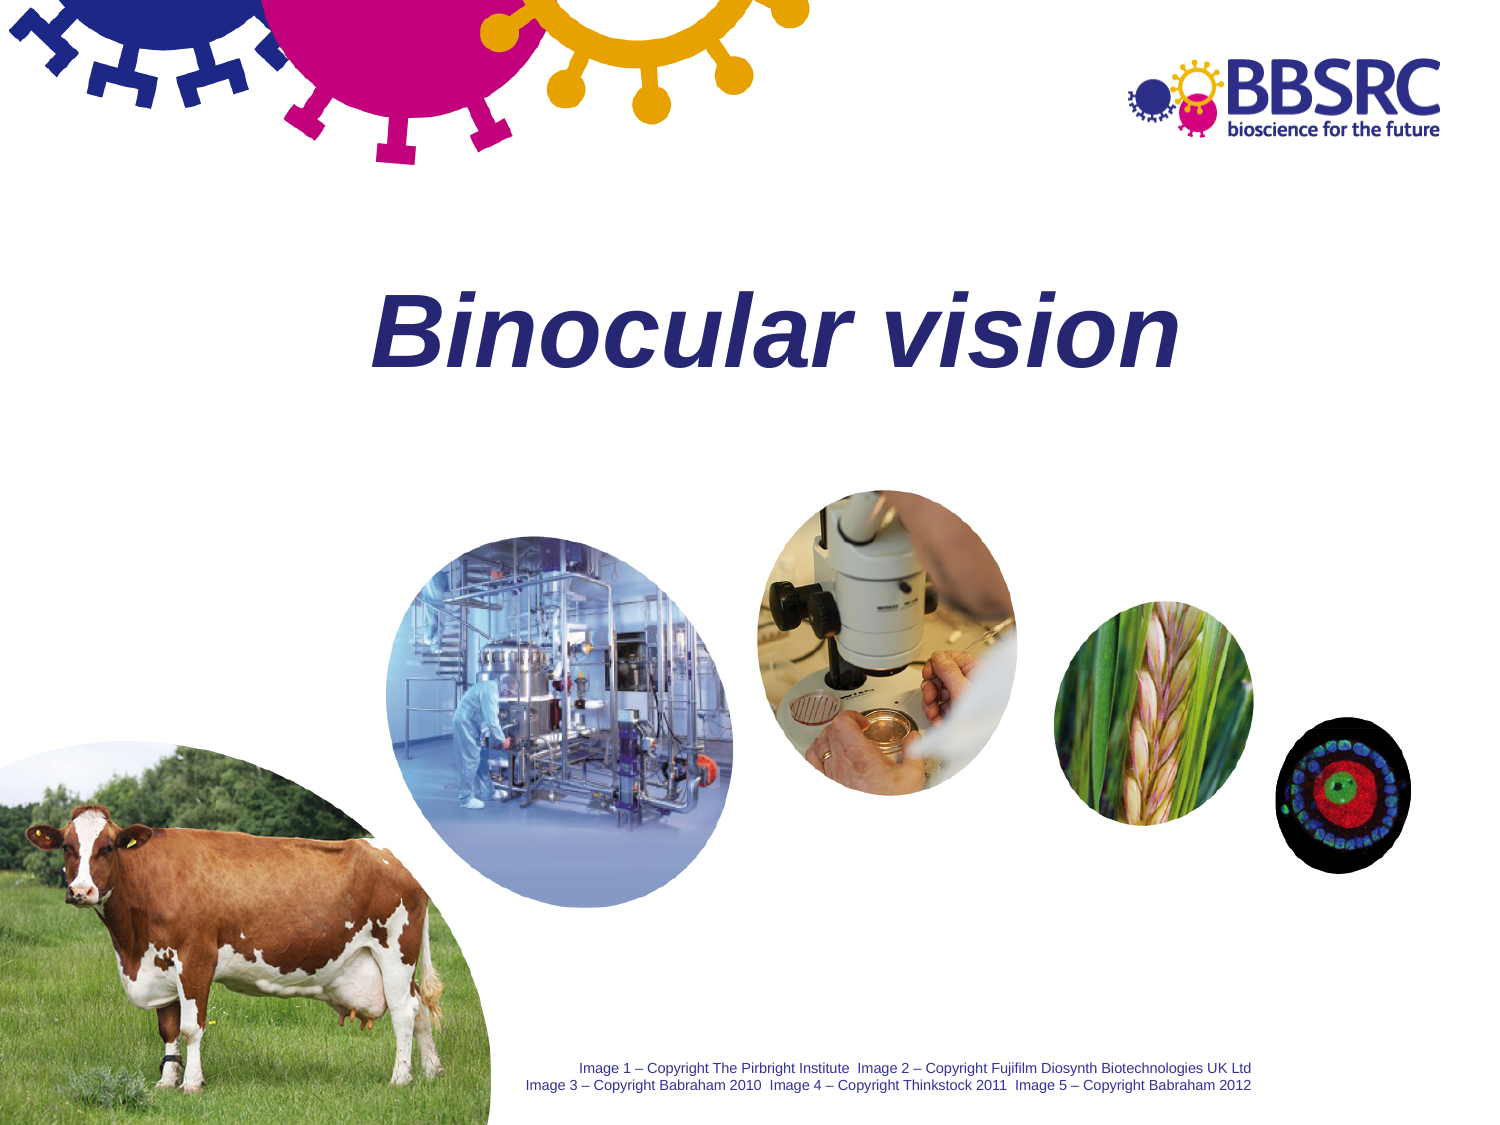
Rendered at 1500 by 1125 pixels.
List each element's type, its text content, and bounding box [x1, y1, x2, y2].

list Binocular vision [64, 255, 1436, 398]
